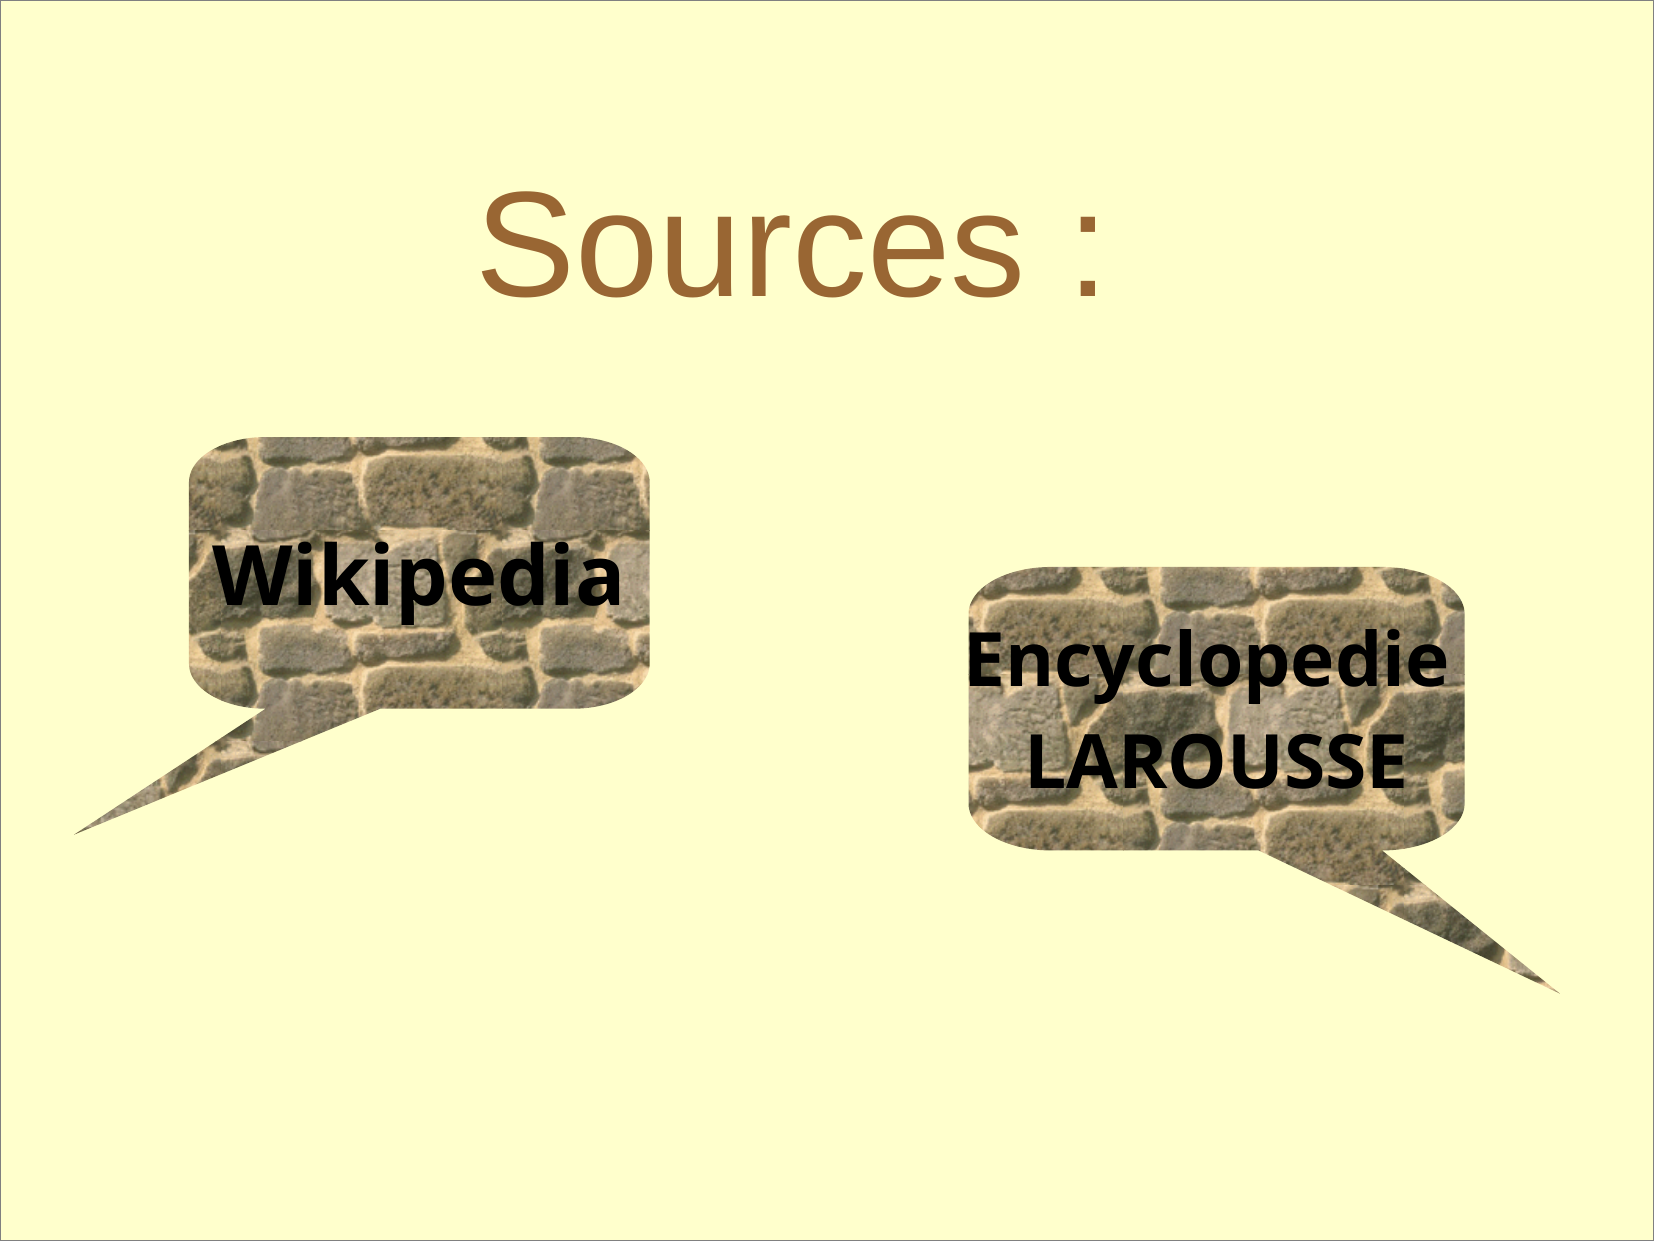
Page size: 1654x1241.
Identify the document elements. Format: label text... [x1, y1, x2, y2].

text_box [0, 0, 1654, 1241]
text_box Wikipedia [74, 437, 650, 835]
text_box Sources : [460, 153, 1217, 336]
text_box Encyclopedie LAROUSSE [968, 566, 1561, 994]
